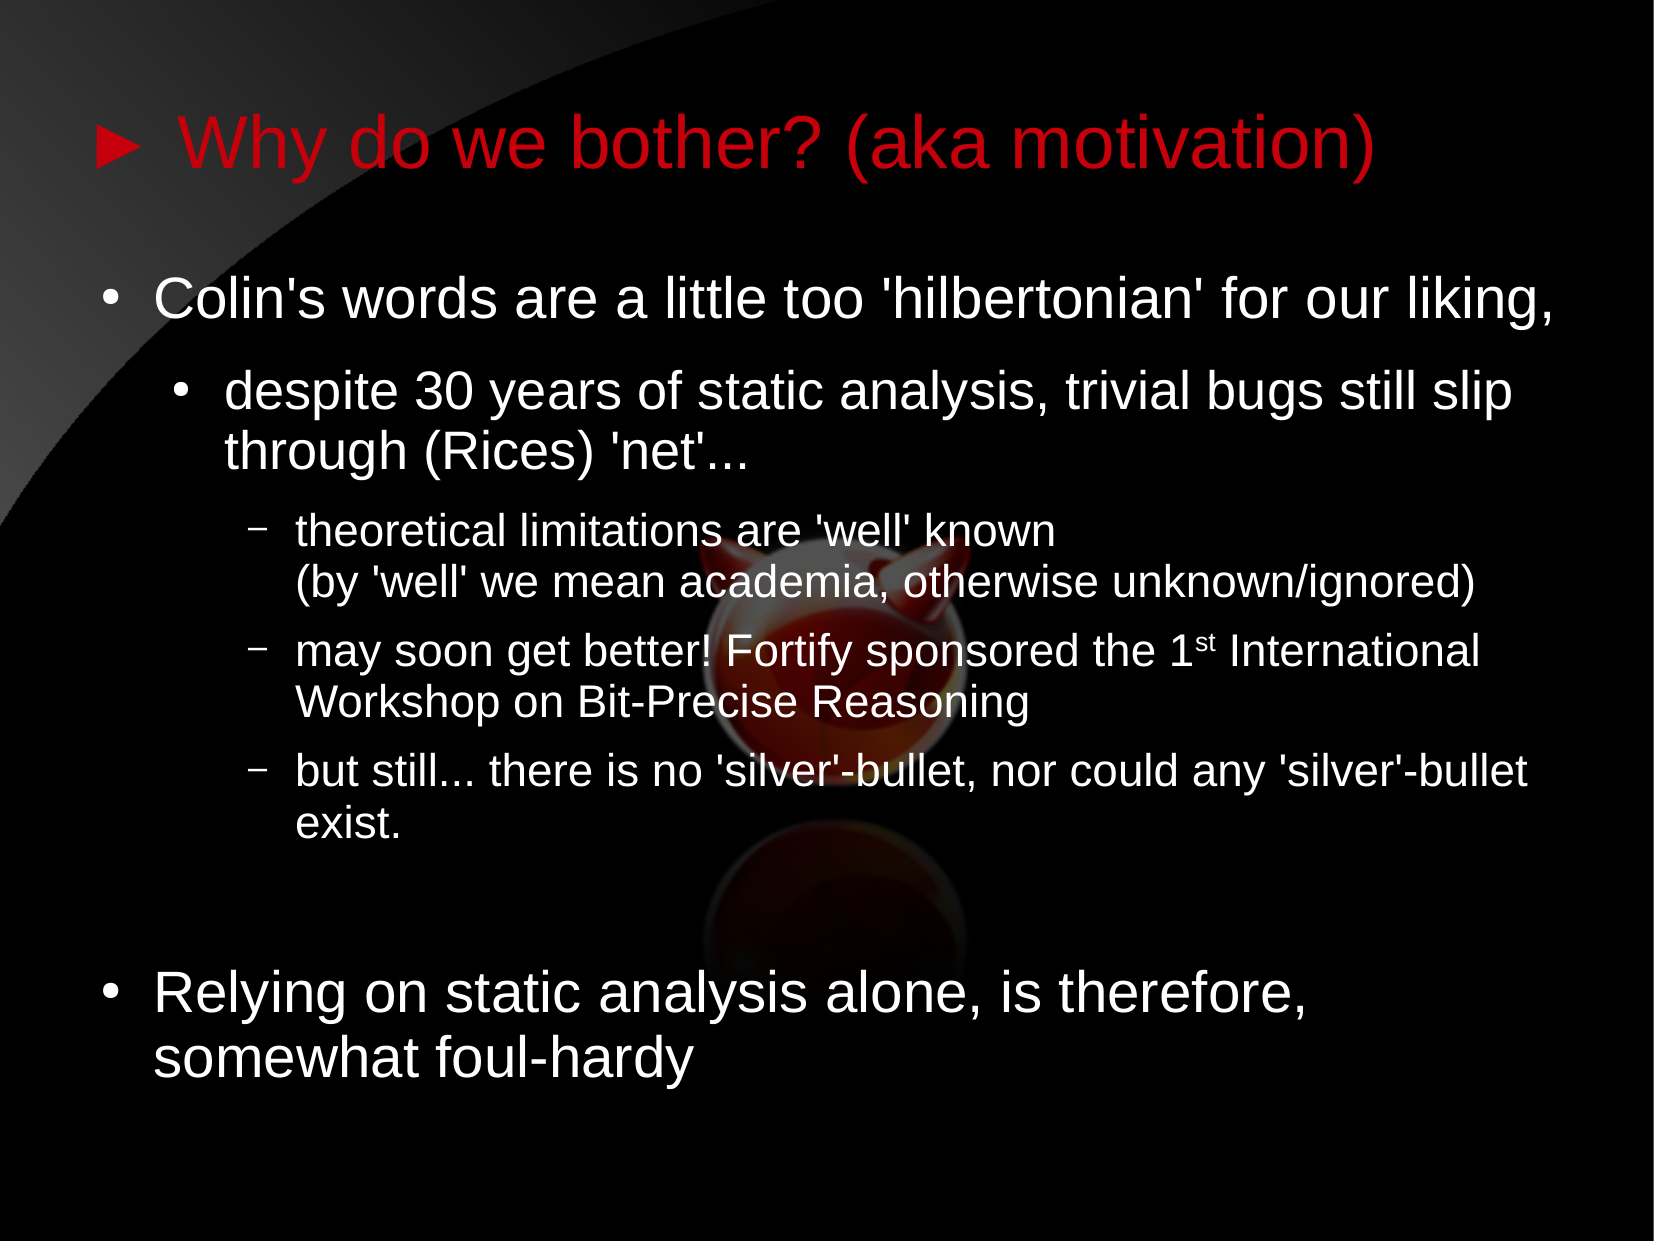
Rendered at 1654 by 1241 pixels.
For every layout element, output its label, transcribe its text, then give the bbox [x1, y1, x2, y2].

title ► Why do we bother? (aka motivation) [82, 49, 1571, 237]
list Colin's words are a little too 'hilbertonian' for our liking, despite 30 years of static analysis, trivial bugs still slip through (Rices) 'net'... theoretical limitations are 'well' known (by 'well' we mean academia, otherwise unknown/ignored) may soon get better! Fortify sponsored the 1st International Workshop on Bit-Precise Reasoning but still... there is no 'silver'-bullet, nor could any 'silver'-bullet exist. Relying on static analysis alone, is therefore, somewhat foul-hardy [82, 265, 1571, 1152]
picture [0, 0, 1654, 1241]
